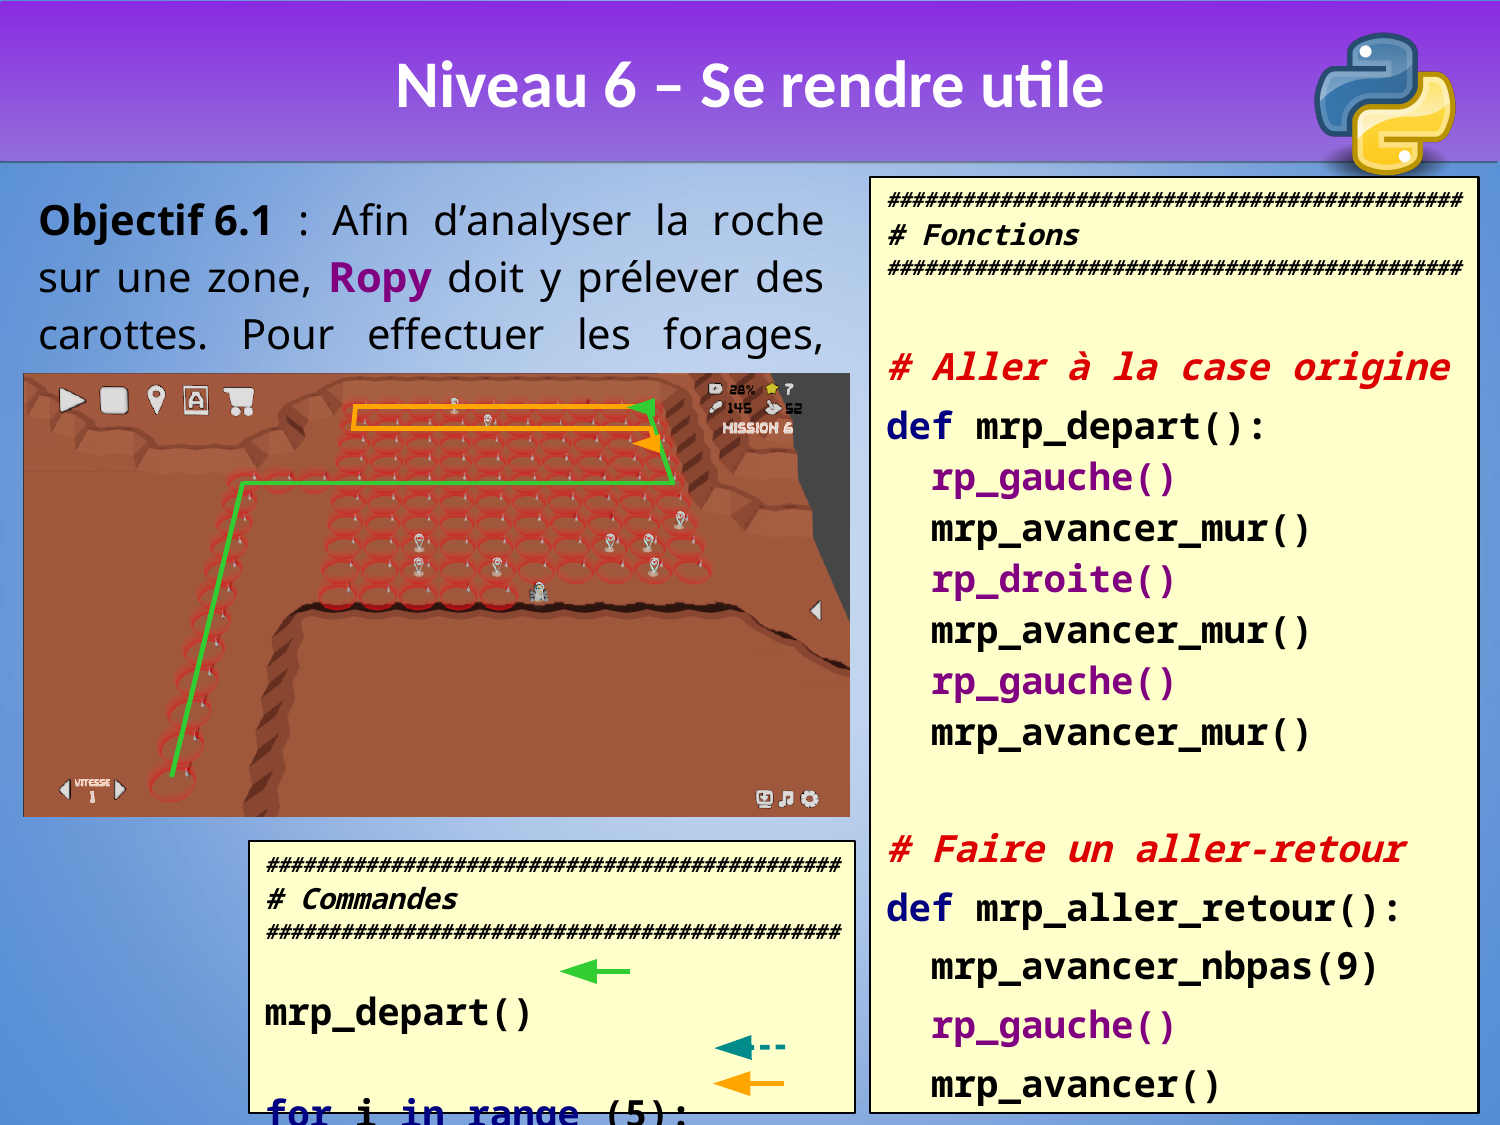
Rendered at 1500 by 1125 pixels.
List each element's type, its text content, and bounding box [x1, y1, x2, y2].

picture [294, 1114, 302, 1123]
picture [369, 1114, 408, 1125]
picture [509, 1114, 514, 1125]
picture [305, 1114, 316, 1125]
picture [414, 1114, 424, 1125]
picture [321, 1114, 363, 1125]
text_box Niveau 6 – Se rendre utile [0, 1, 1500, 161]
text_box Objectif 6.1 : Afin d’analyser la roche sur une zone, Ropy doit y prélever des carottes. Pour effectuer les forages, Ropy doit passer sur toutes les cases. [23, 183, 840, 373]
picture [614, 1114, 638, 1125]
picture [641, 1114, 658, 1125]
picture [541, 1114, 549, 1123]
text_box ############################################## # Fonctions ############################################## # Aller à la case origine def mrp_depart(): rp_gauche() mrp_avancer_mur() rp_droite() mrp_avancer_mur() rp_gauche() mrp_avancer_mur() # Faire un aller-retour def mrp_aller_retour(): mrp_avancer_nbpas(9) rp_gauche() mrp_avancer() rp_gauche() mrp_avancer_nbpas(9) rp_droite() mrp_avancer() rp_droite() [870, 177, 1479, 1114]
picture [479, 1114, 498, 1125]
picture [430, 1114, 437, 1125]
text_box ############################################## # Commandes ############################################## mrp_depart() for i in range (5): mrp_aller_retour() [249, 841, 856, 1114]
picture [496, 1118, 504, 1123]
picture [443, 1114, 474, 1125]
picture [520, 1114, 527, 1125]
picture [554, 1114, 562, 1125]
picture [533, 1114, 538, 1125]
picture [564, 1114, 610, 1125]
picture [0, 29, 1500, 1125]
picture [277, 1114, 291, 1125]
